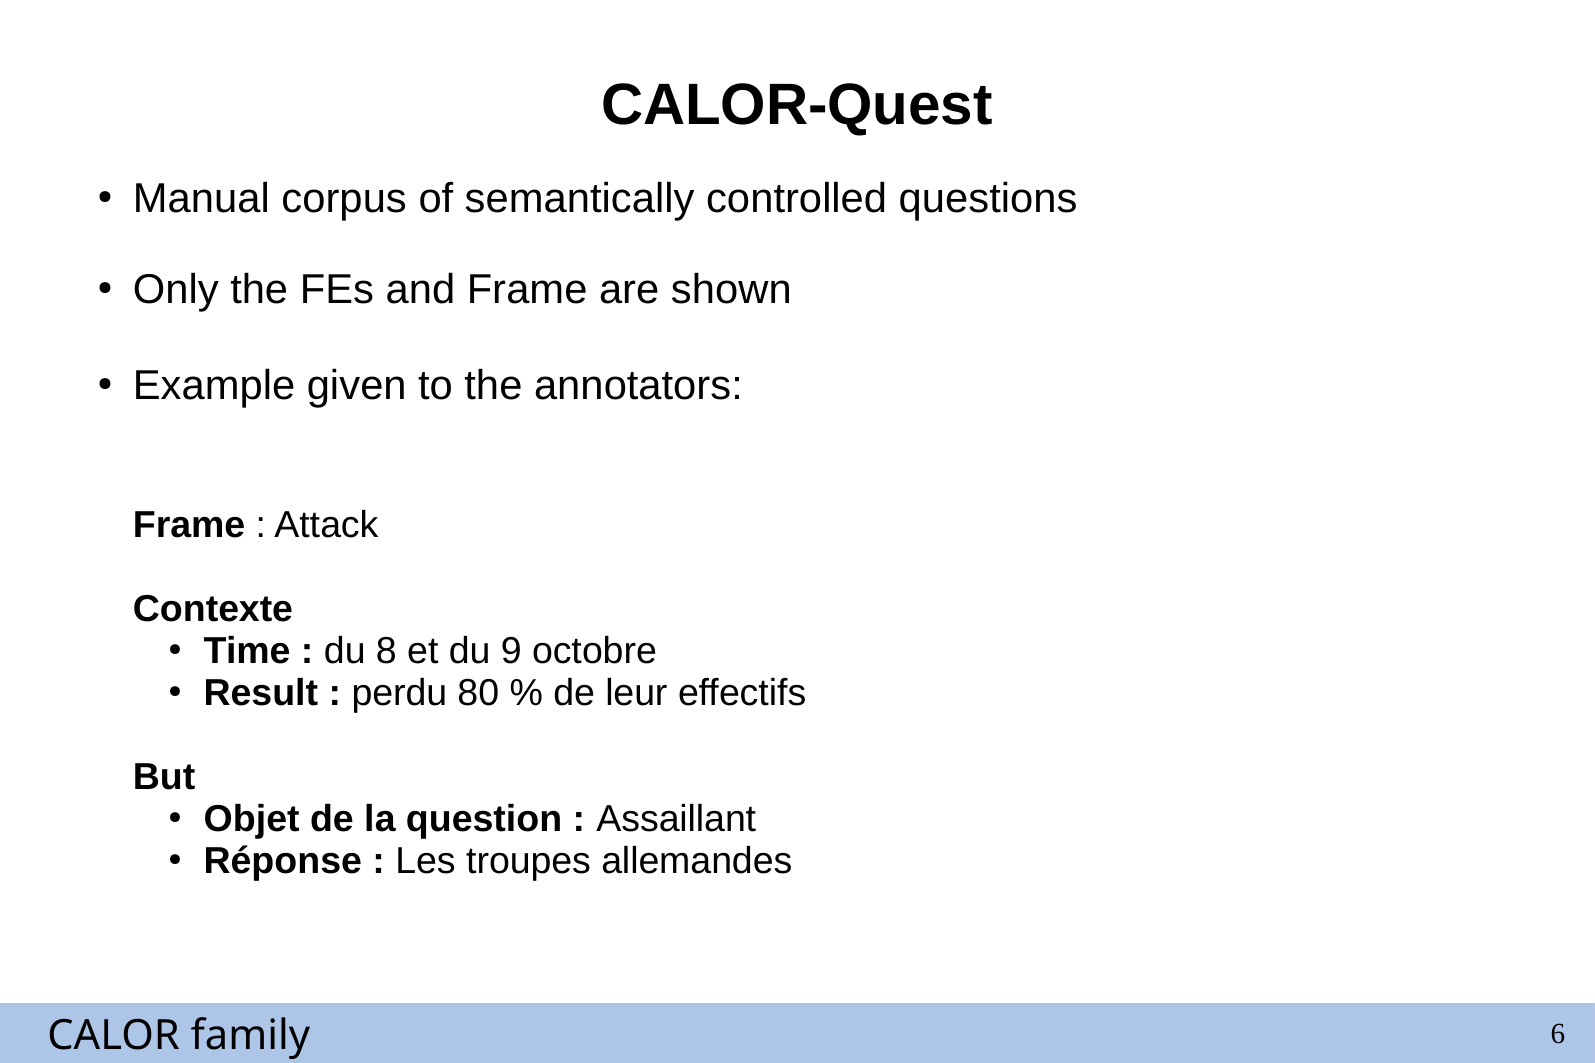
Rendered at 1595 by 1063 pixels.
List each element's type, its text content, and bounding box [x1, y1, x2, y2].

text_box Frame : Attack Contexte Time : du 8 et du 9 octobre Result : perdu 80 % de leur effectifs But Objet de la question : Assaillant Réponse : Les troupes allemandes [82, 496, 1534, 889]
title CALOR-Quest [79, 59, 1515, 144]
text_box Only the FEs and Frame are shown [82, 258, 1534, 366]
text_box Manual corpus of semantically controlled questions [82, 167, 1534, 258]
text_box Example given to the annotators: [82, 366, 1534, 463]
title CALOR family [47, 980, 1483, 1063]
